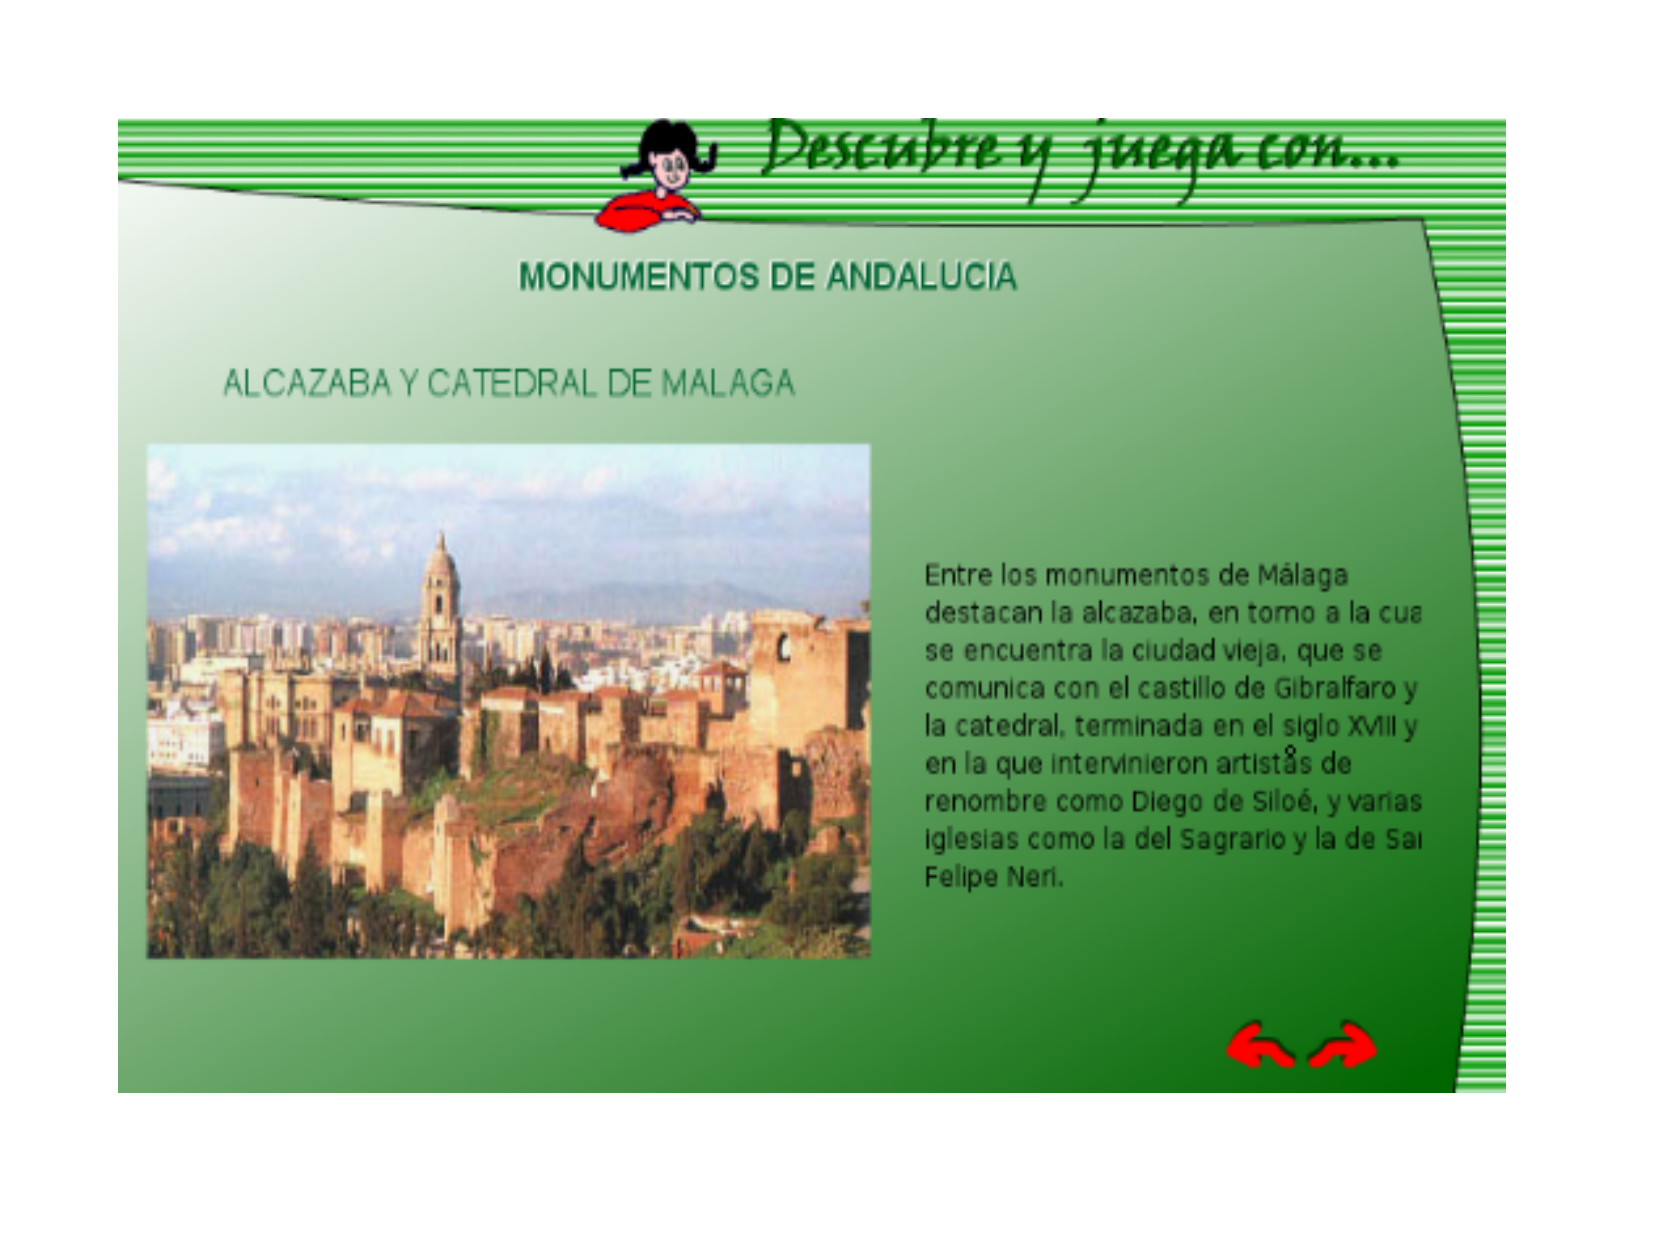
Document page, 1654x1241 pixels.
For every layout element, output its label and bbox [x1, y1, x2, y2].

picture [118, 118, 1506, 1093]
